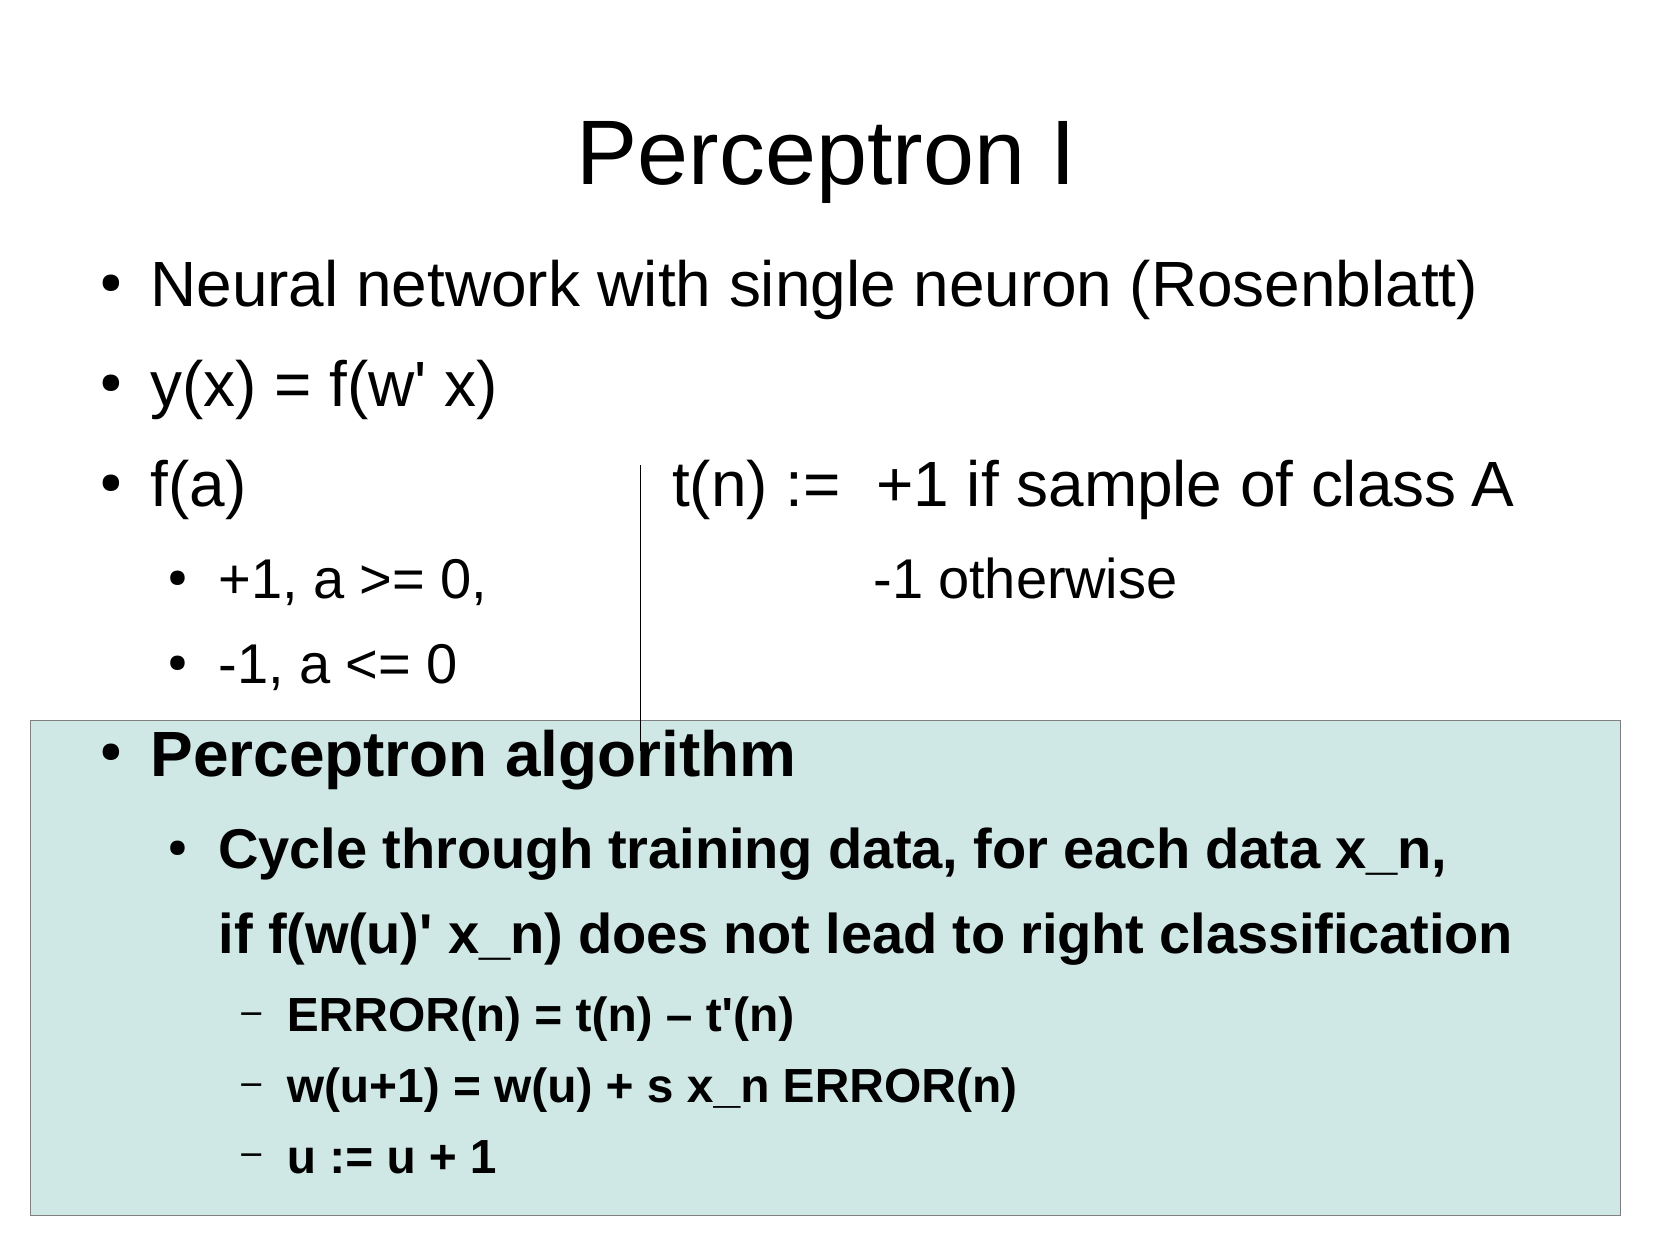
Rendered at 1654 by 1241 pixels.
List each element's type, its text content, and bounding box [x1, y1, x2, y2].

list Neural network with single neuron (Rosenblatt) y(x) = f(w' x) f(a) t(n) := +1 if sample of class A +1, a >= 0, -1 otherwise -1, a <= 0 Perceptron algorithm Cycle through training data, for each data x_n, if f(w(u)' x_n) does not lead to right classification ERROR(n) = t(n) – t'(n) w(u+1) = w(u) + s x_n ERROR(n) u := u + 1 [82, 248, 1571, 1241]
title Perceptron I [82, 49, 1571, 248]
text_box [1571, 720, 1621, 1216]
text_box [30, 720, 82, 1216]
